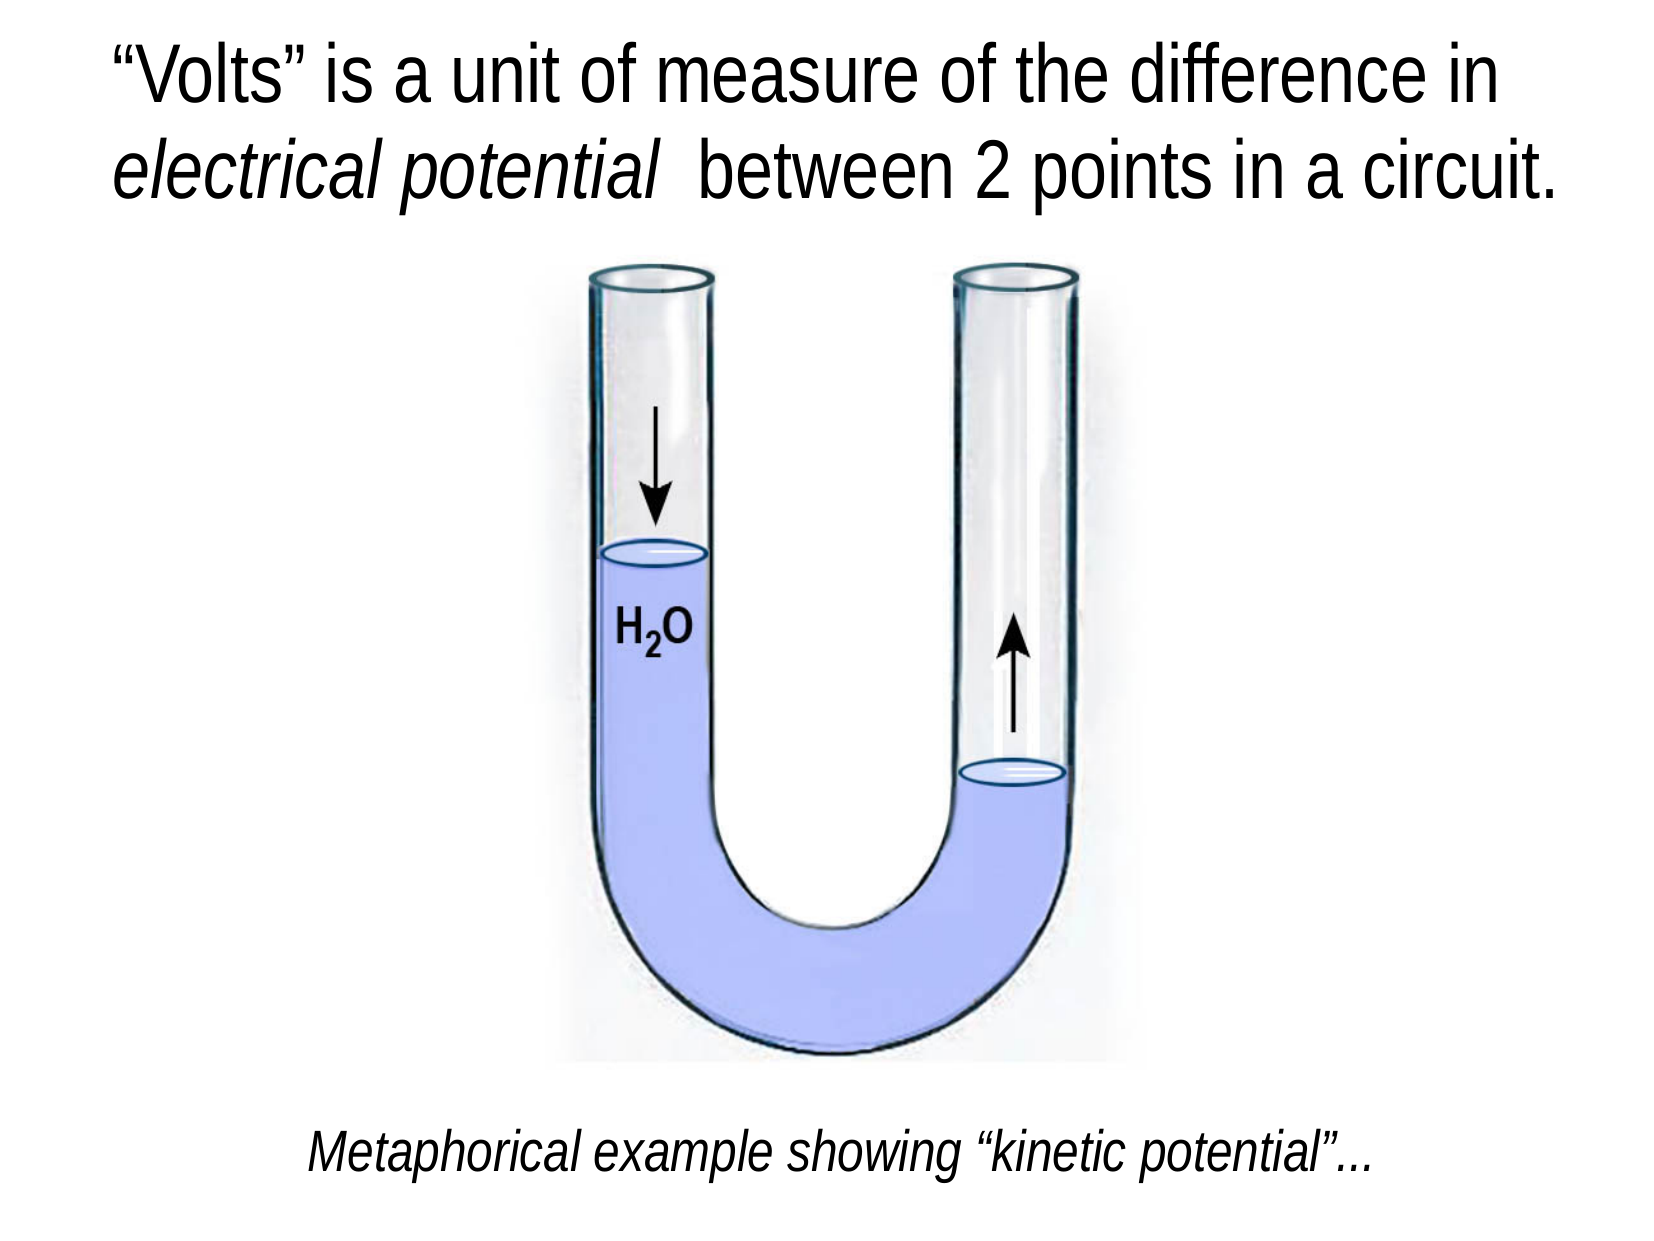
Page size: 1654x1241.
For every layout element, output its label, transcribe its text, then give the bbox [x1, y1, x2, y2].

title Metaphorical example showing “kinetic potential”... [307, 1113, 1396, 1189]
title “Volts” is a unit of measure of the difference in electrical potential between 2 points in a circuit. [112, 7, 1601, 233]
picture [515, 245, 1157, 1076]
